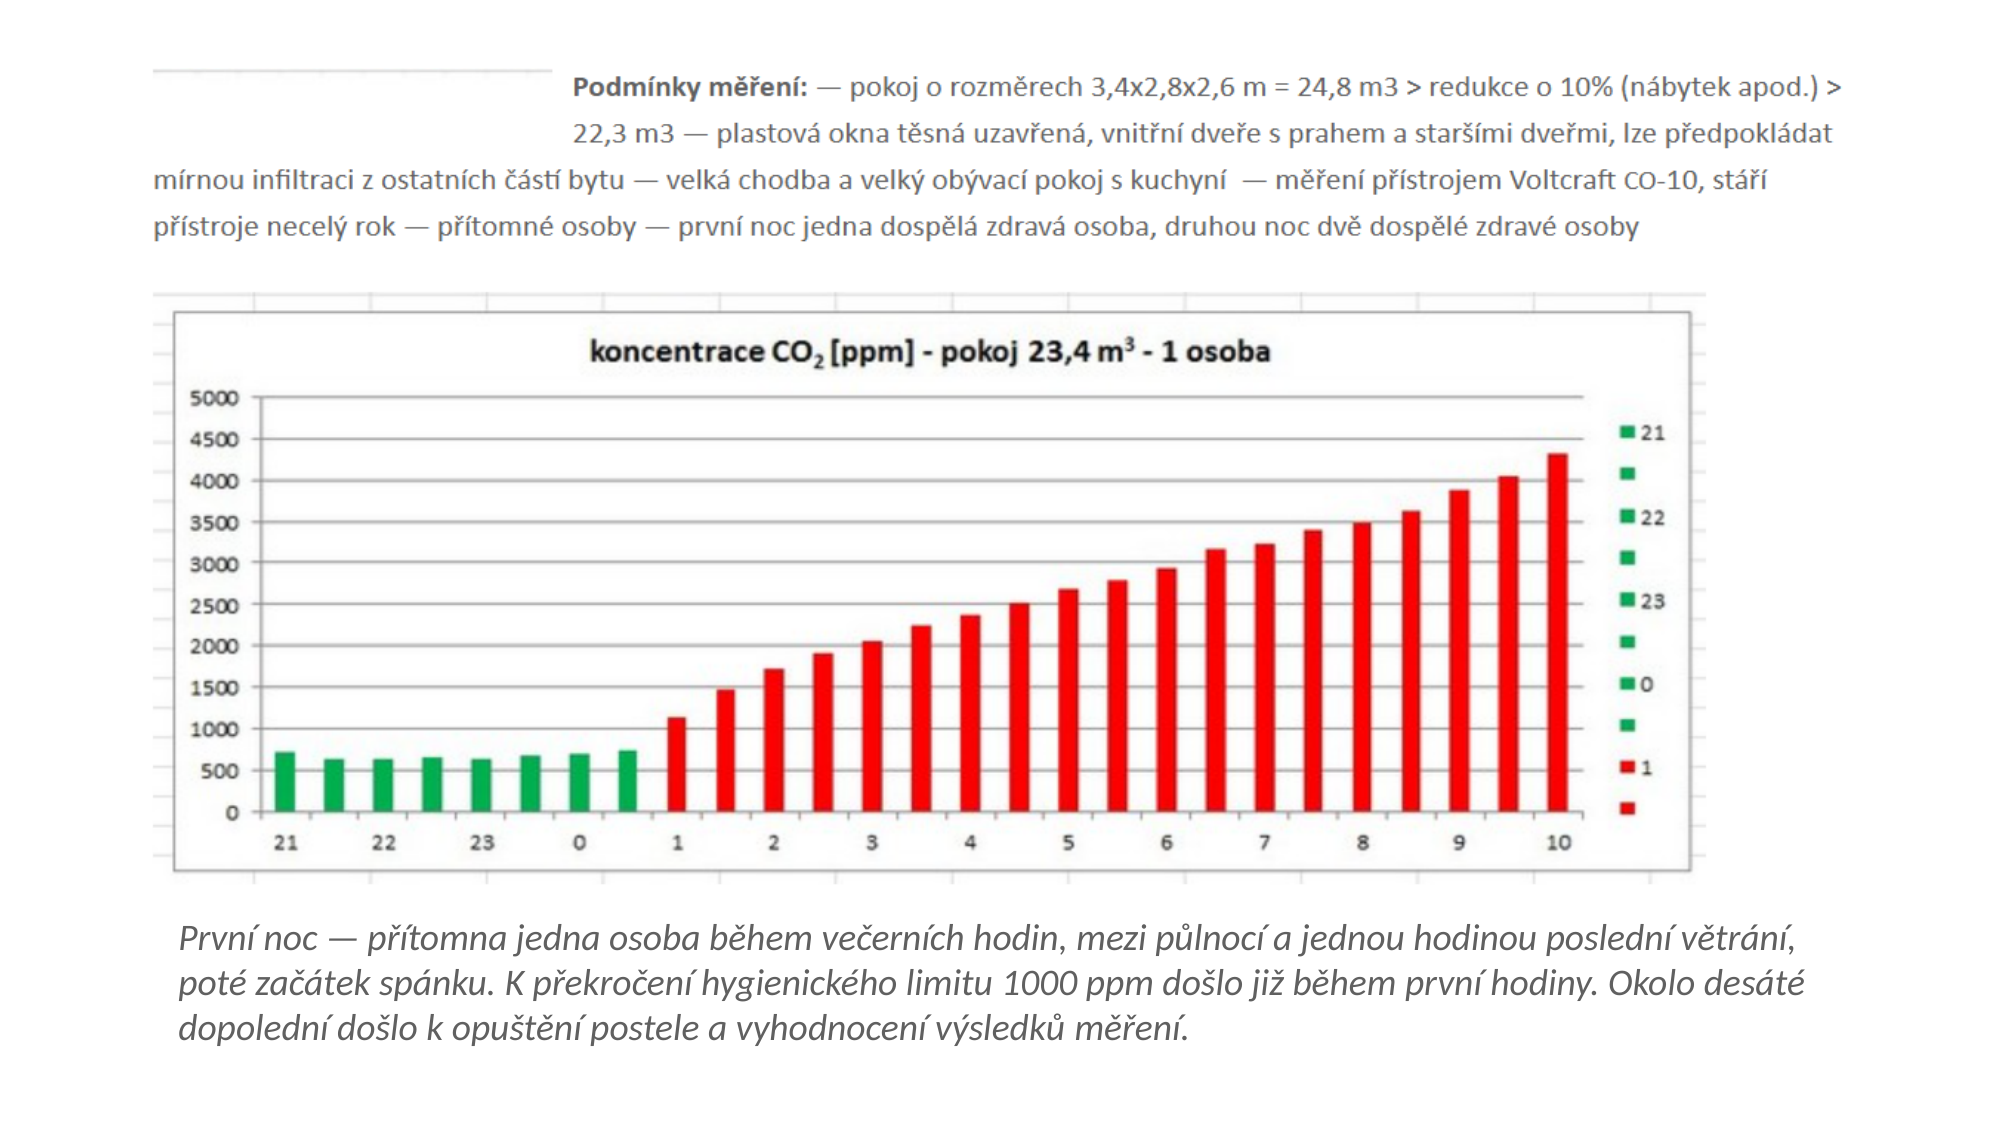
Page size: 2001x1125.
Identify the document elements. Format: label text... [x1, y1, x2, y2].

picture [137, 68, 1863, 914]
text_box První noc — přítomna jedna osoba během večerních hodin, mezi půlnocí a jednou hodinou poslední větrání, poté začátek spánku. K překročení hygienického limitu 1000 ppm došlo již během první hodiny. Okolo desáté dopolední došlo k opuštění postele a vyhodnocení výsledků měření. [163, 905, 1837, 1057]
